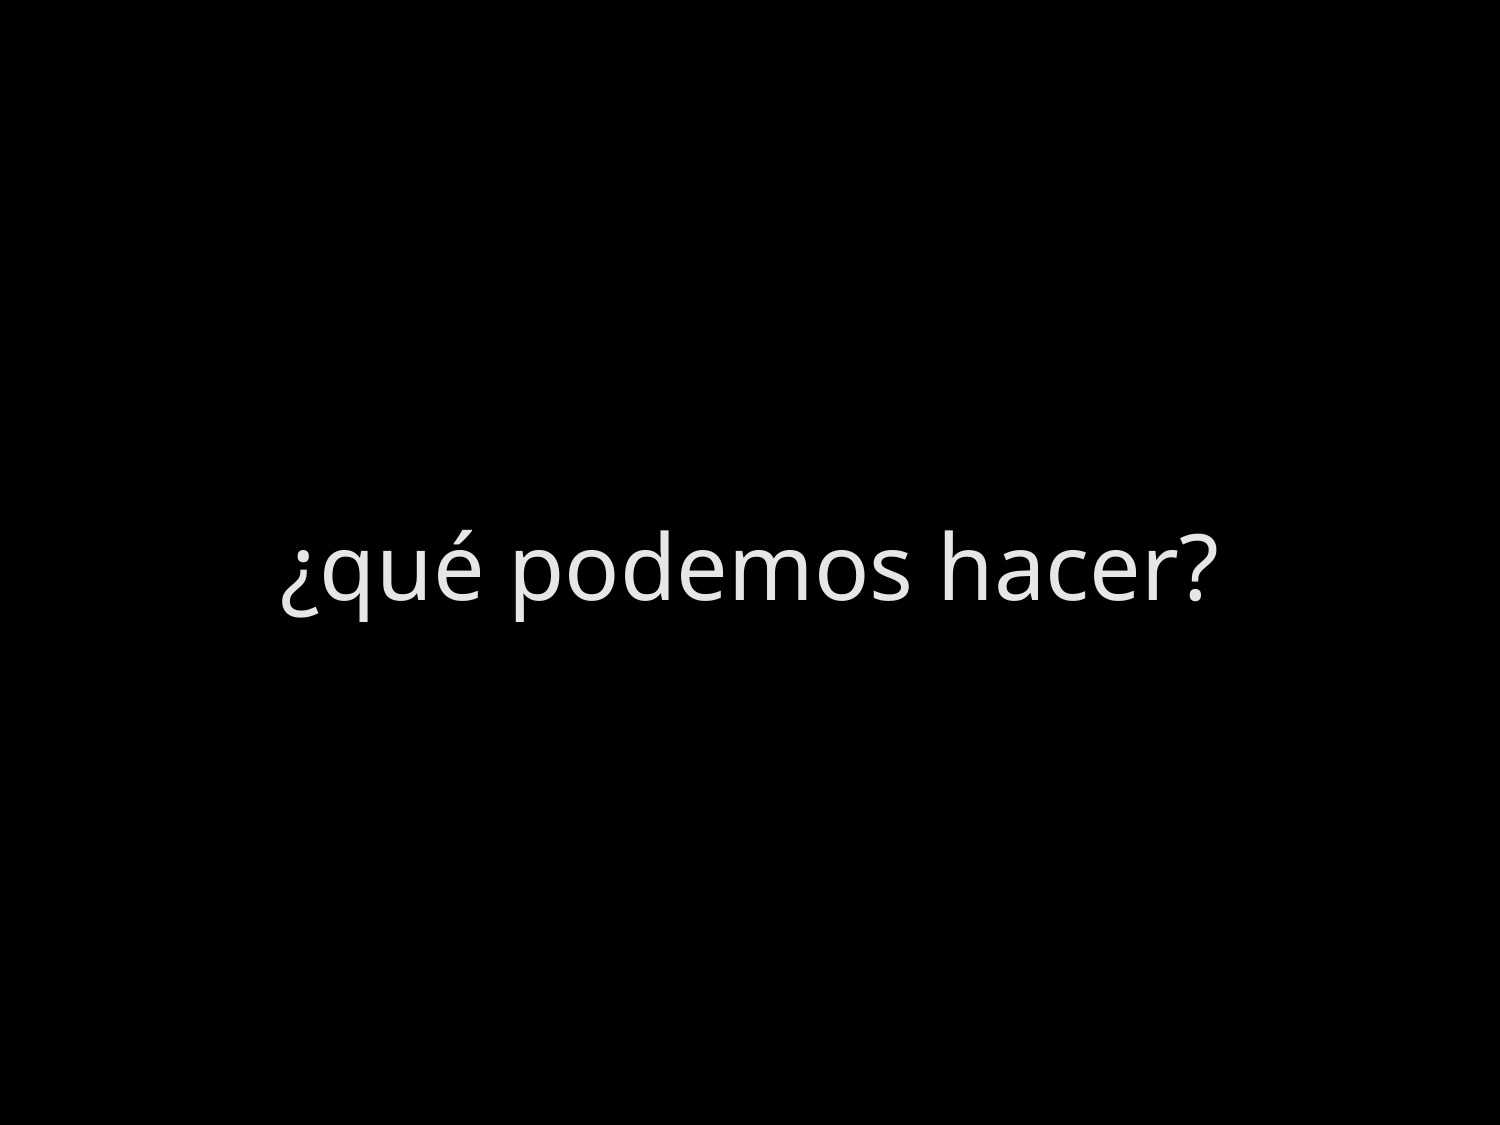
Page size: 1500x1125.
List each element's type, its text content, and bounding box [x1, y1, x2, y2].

subtitle ¿qué podemos hacer? [109, 112, 1391, 1013]
